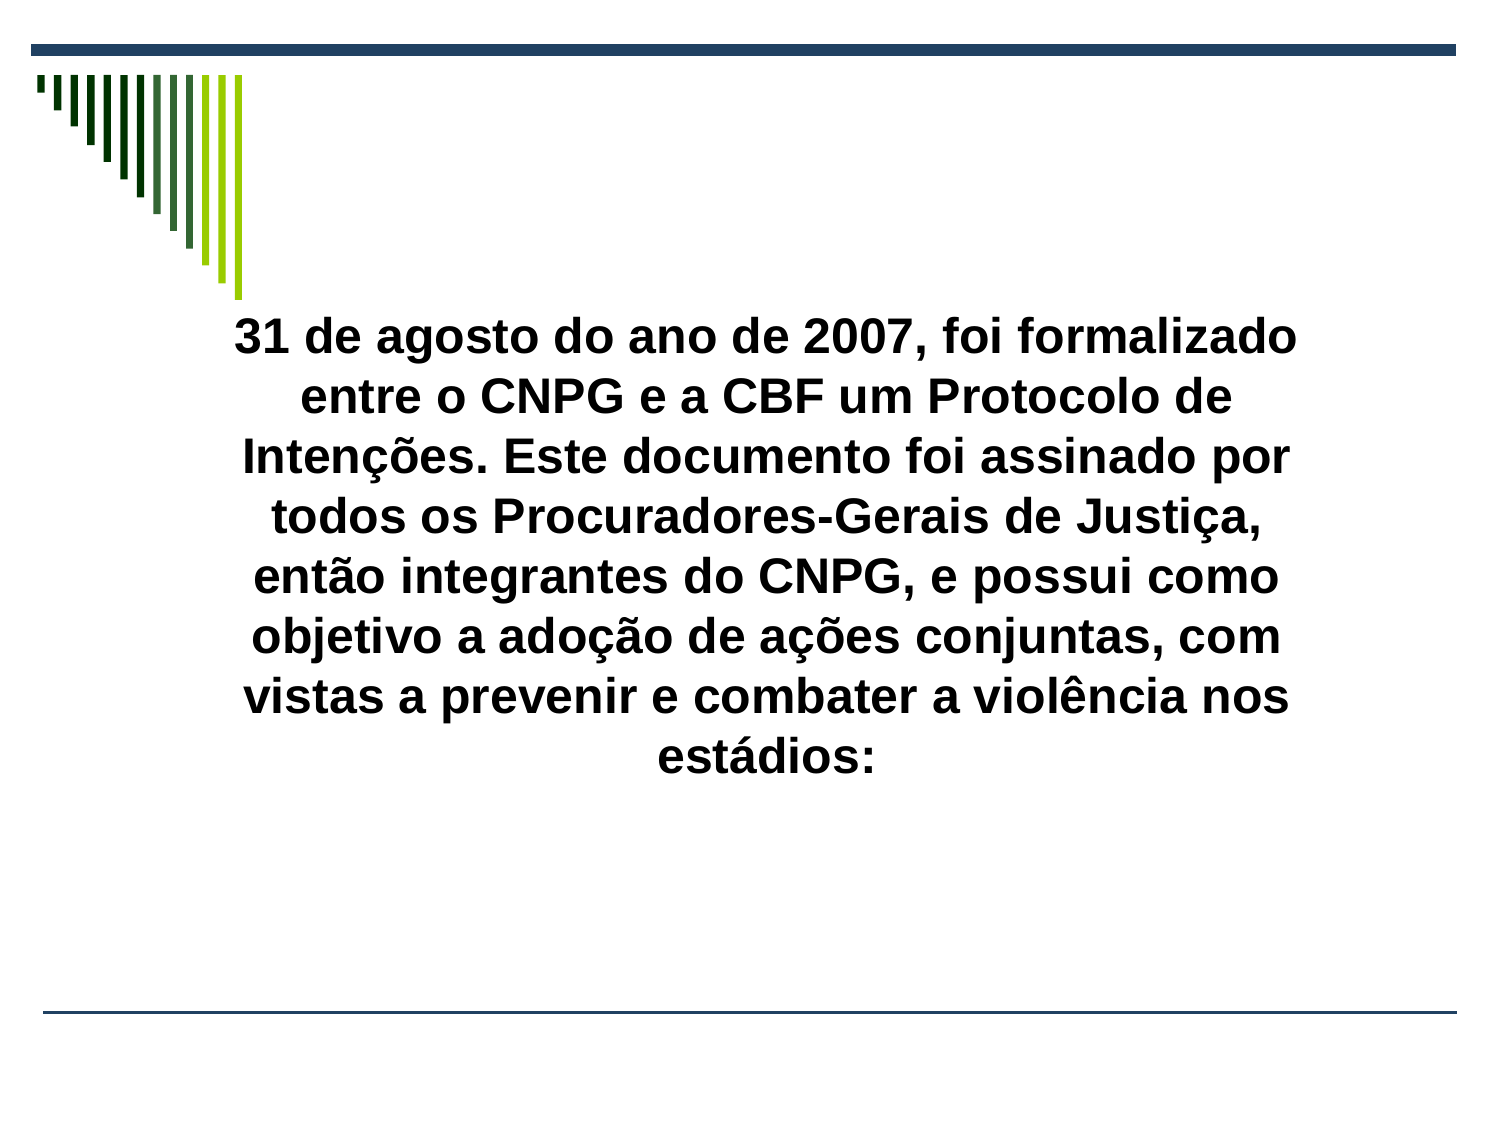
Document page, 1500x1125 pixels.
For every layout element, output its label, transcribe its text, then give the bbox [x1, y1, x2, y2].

title 31 de agosto do ano de 2007, foi formalizado entre o CNPG e a CBF um Protocolo de Intenções. Este documento foi assinado por todos os Procuradores-Gerais de Justiça, então integrantes do CNPG, e possui como objetivo a adoção de ações conjuntas, com vistas a prevenir e combater a violência nos estádios: [220, 295, 1371, 792]
